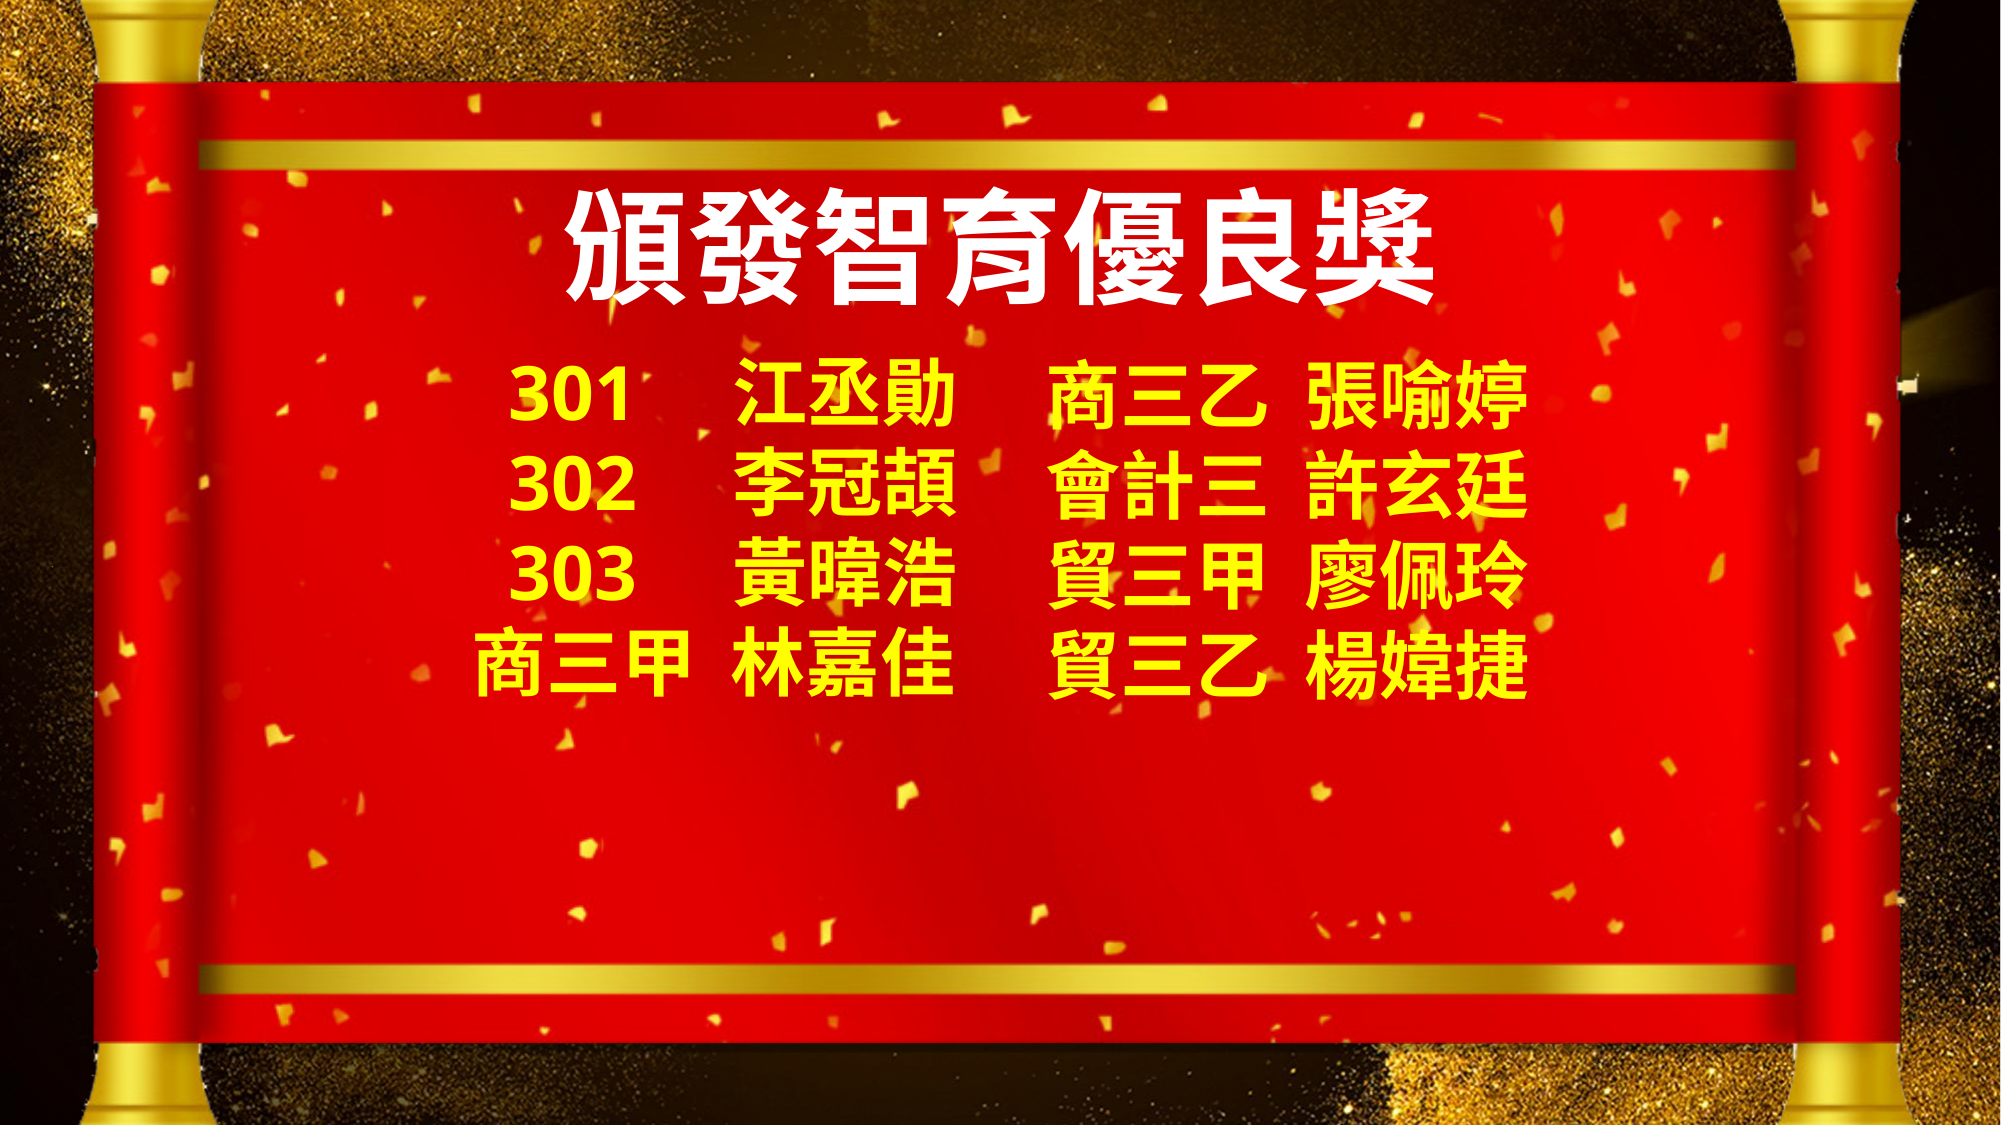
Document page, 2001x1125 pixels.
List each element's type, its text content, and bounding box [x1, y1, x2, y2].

text_box 頒發智育優良獎 [451, 162, 1549, 330]
text_box 301 江丞勛 302 李冠頡 303 黃暐浩 商三甲 林嘉佳 [391, 337, 1036, 717]
text_box 商三乙 張喻婷 會計三 許玄廷 貿三甲 廖佩玲 貿三乙 楊媁捷 [983, 340, 1592, 720]
